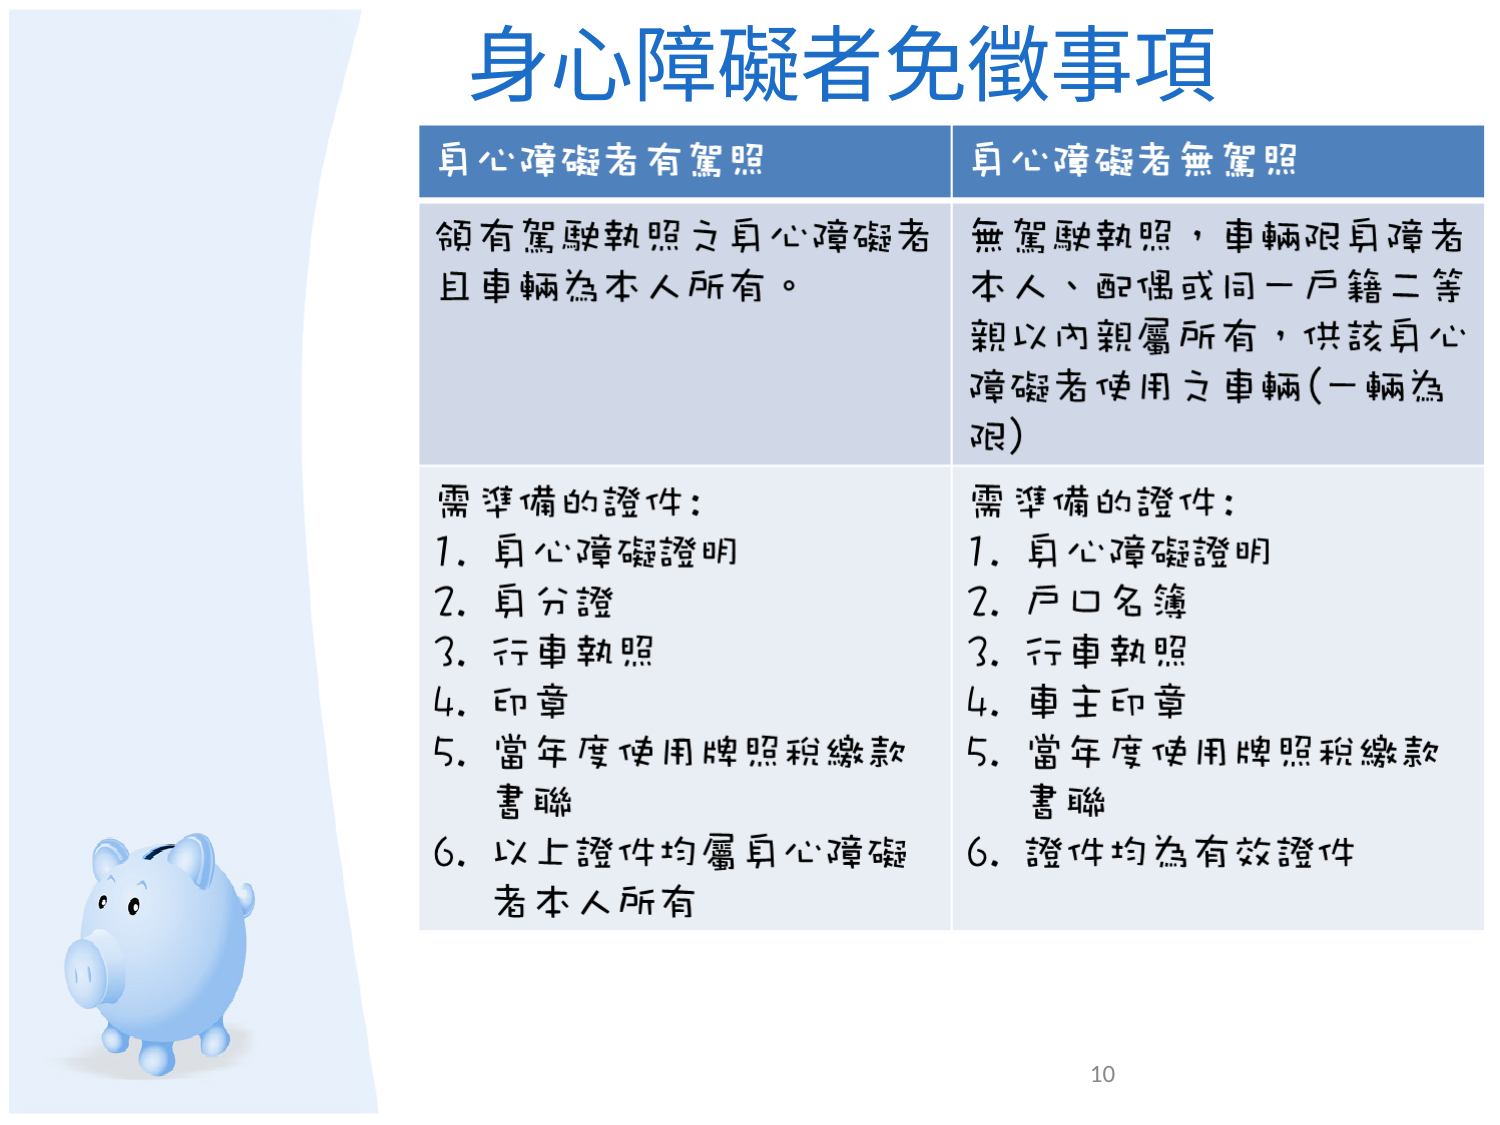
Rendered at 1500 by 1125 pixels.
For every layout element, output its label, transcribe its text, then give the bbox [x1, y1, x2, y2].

picture [418, 120, 1486, 950]
text_box 10 [1074, 1042, 1426, 1103]
title 身心障礙者免徵事項 [453, 4, 1495, 109]
